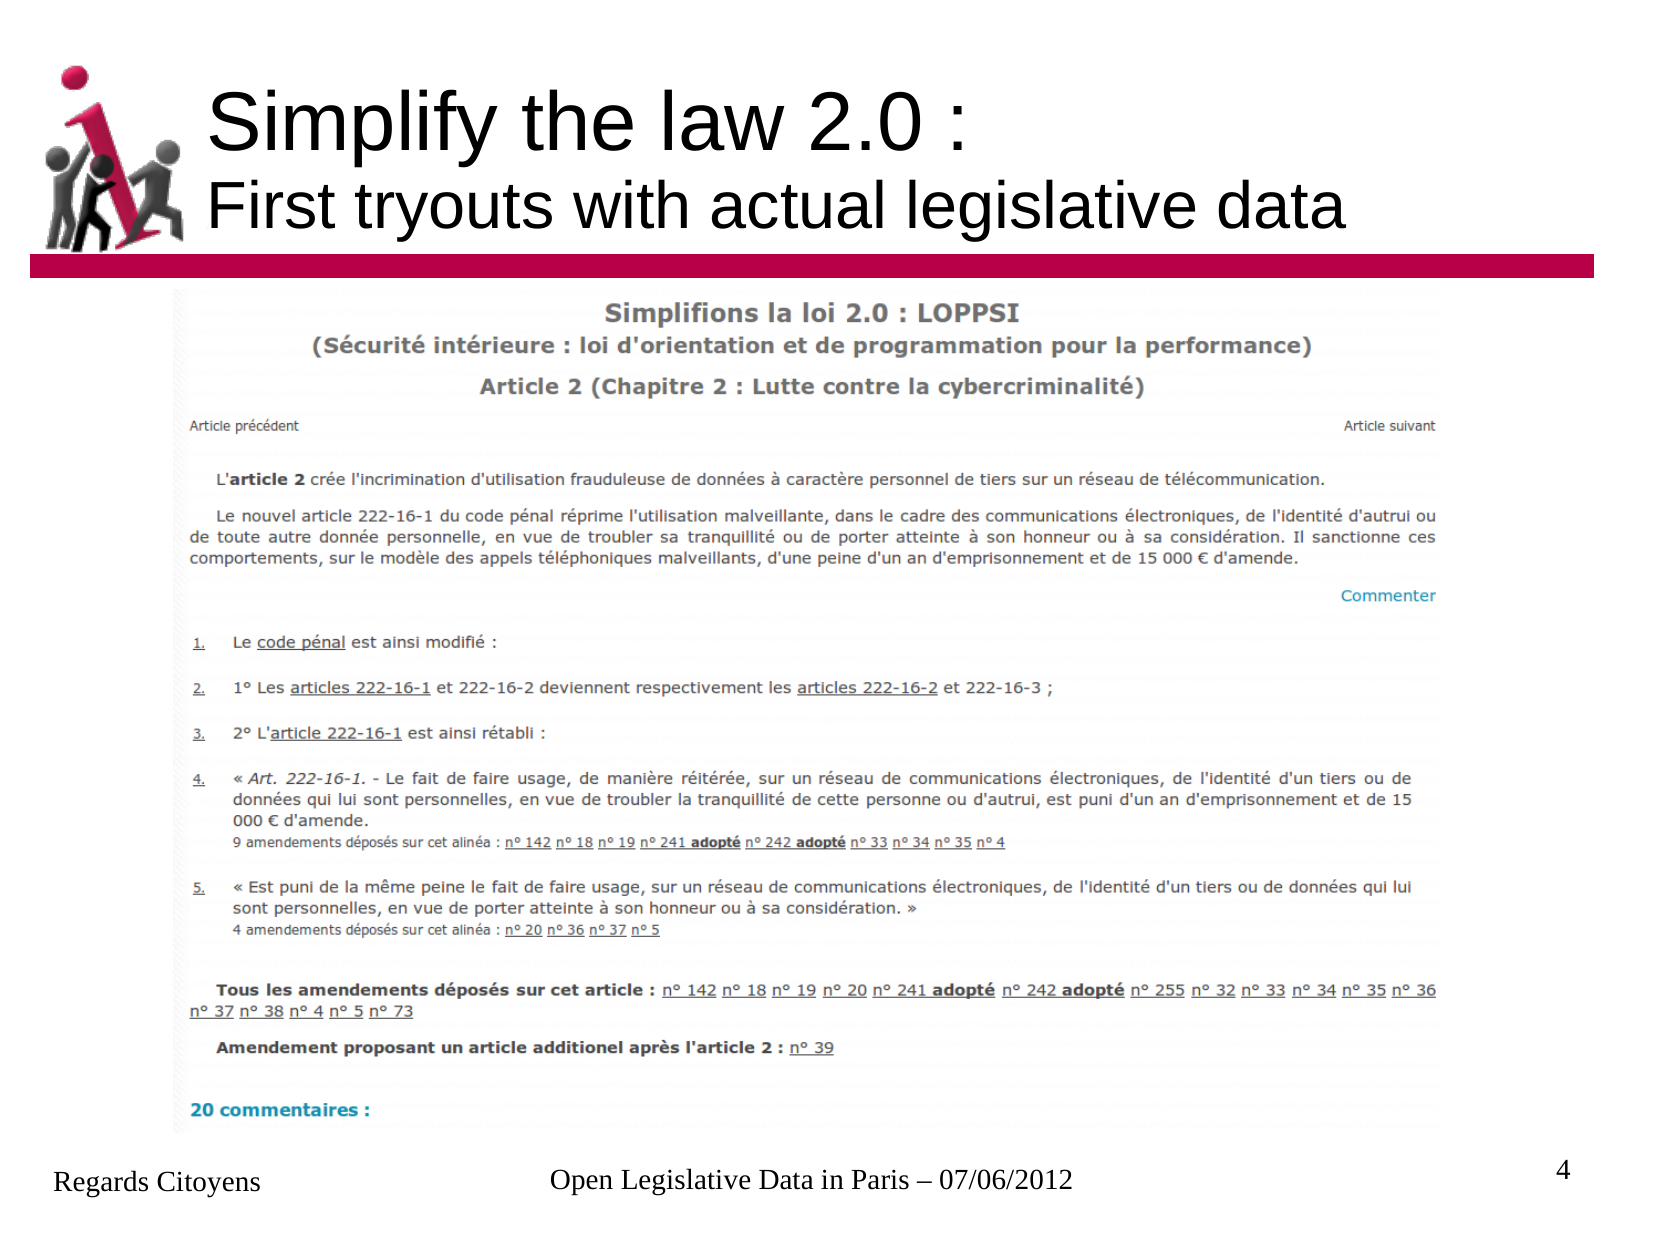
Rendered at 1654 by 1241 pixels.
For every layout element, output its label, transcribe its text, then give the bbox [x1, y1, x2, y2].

title Simplify the law 2.0 : First tryouts with actual legislative data [206, 62, 1654, 256]
picture [29, 61, 210, 254]
picture [173, 289, 1447, 1133]
